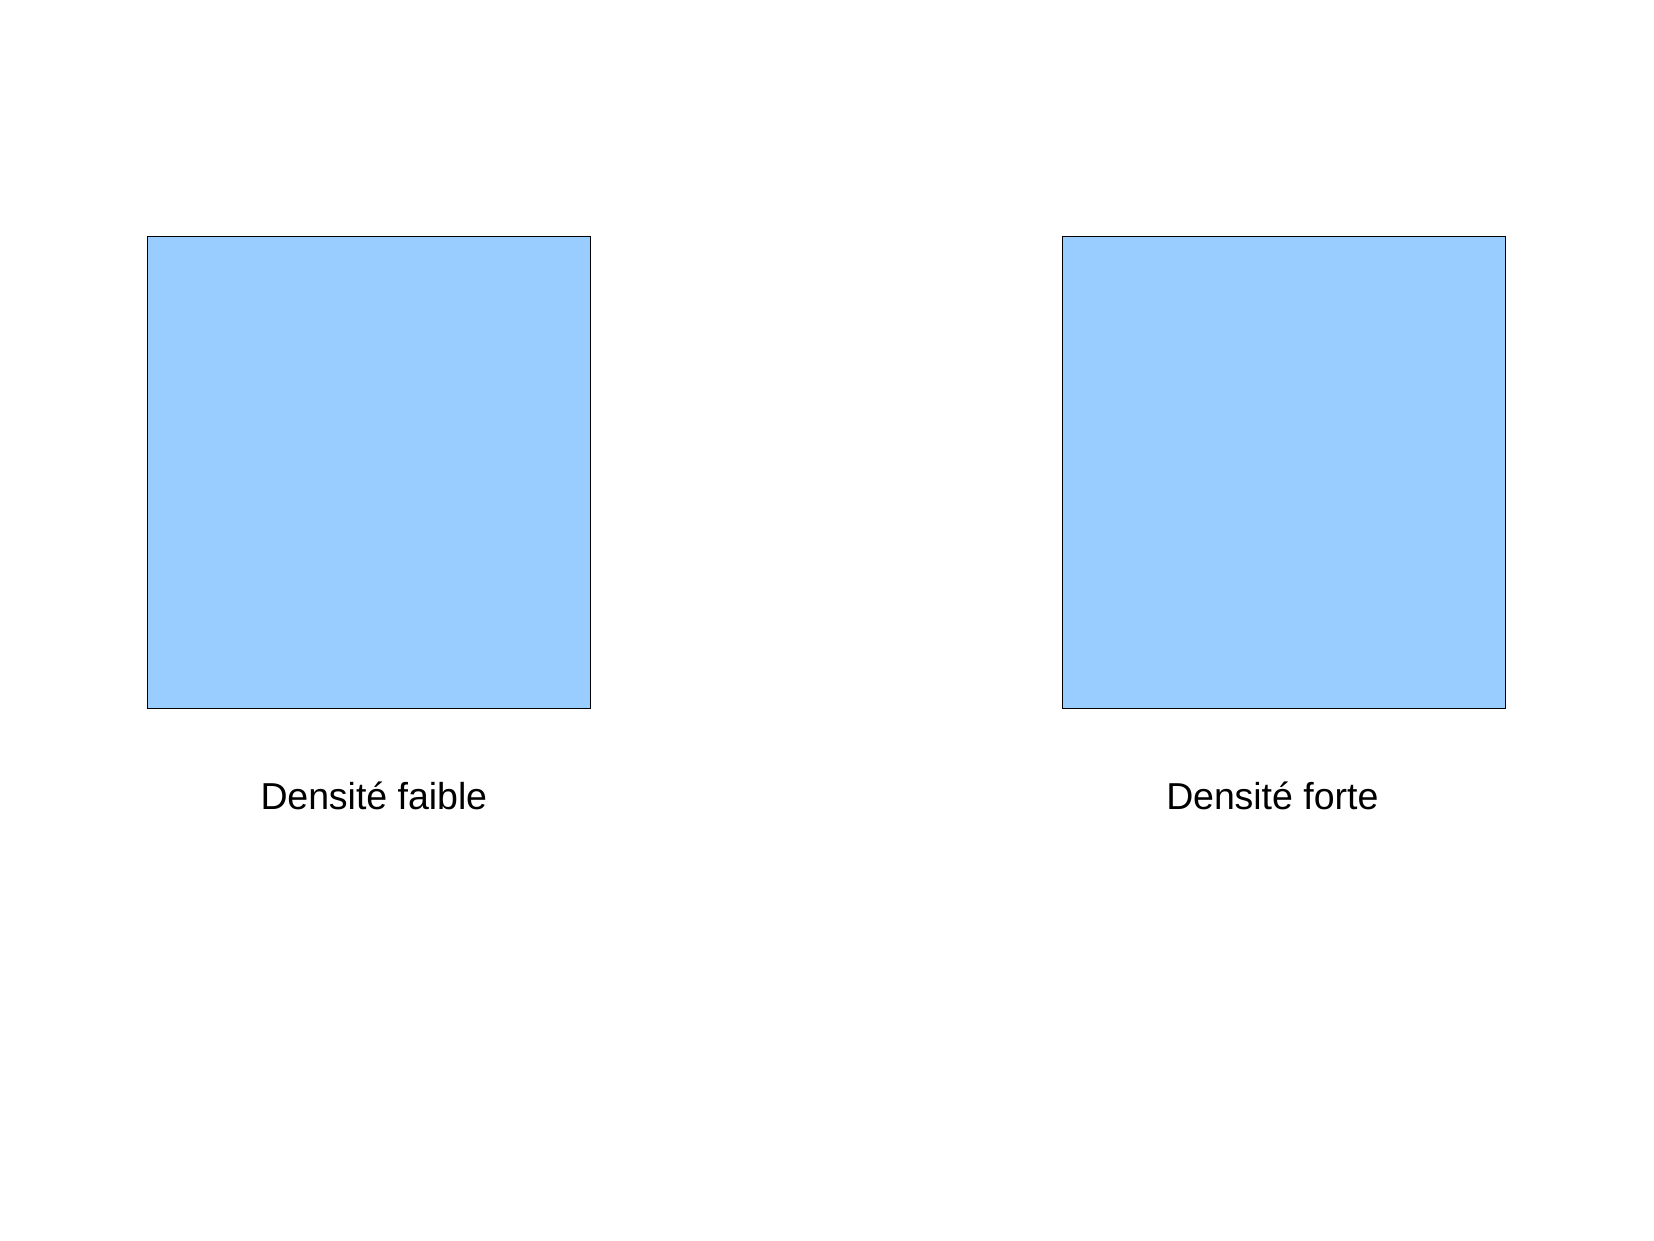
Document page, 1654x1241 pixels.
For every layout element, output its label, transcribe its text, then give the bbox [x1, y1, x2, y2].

text_box Densité faible [245, 767, 502, 825]
text_box [147, 236, 591, 709]
text_box [1062, 236, 1506, 709]
text_box Densité forte [1151, 767, 1394, 825]
